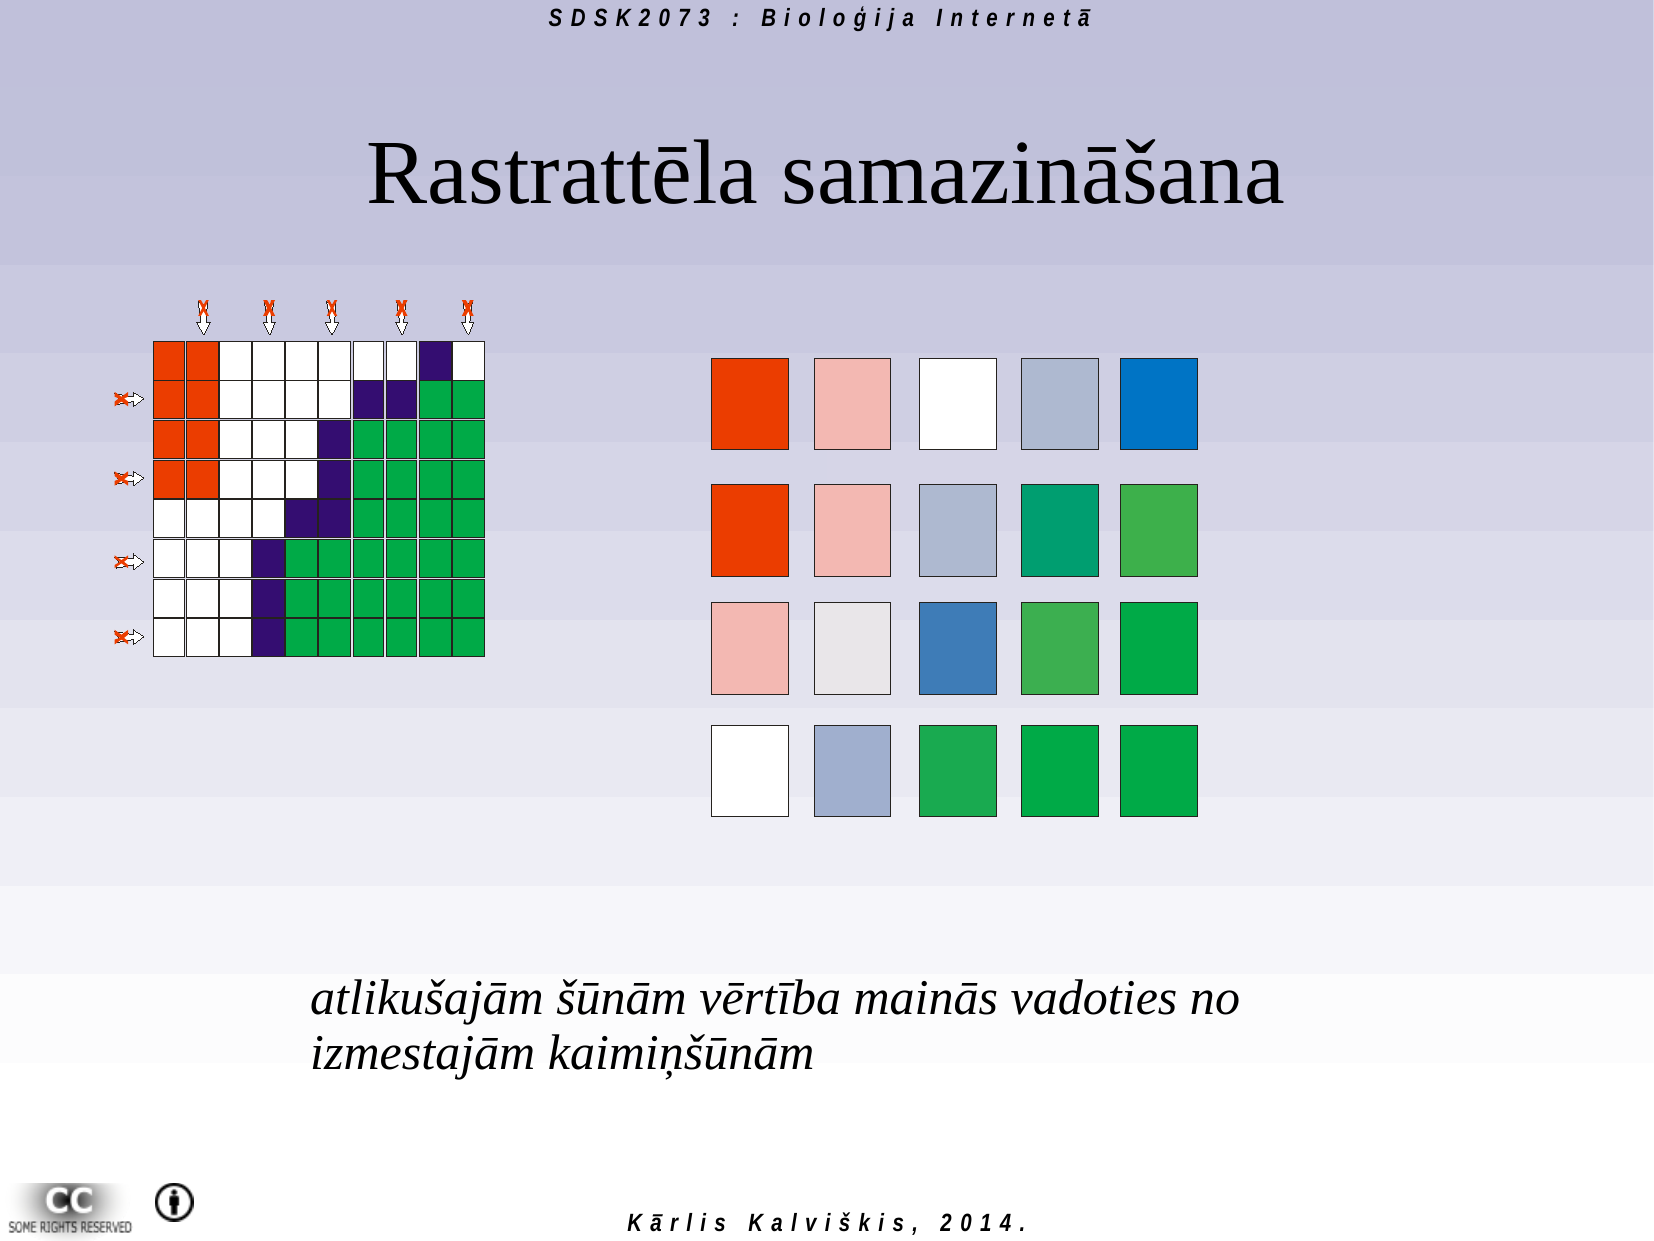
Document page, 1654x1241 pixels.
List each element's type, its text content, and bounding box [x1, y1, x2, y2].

text_box [354, 342, 383, 380]
text_box [253, 580, 284, 617]
text_box [815, 603, 890, 694]
text_box [815, 359, 890, 449]
text_box [253, 342, 284, 380]
text_box [114, 392, 144, 407]
text_box [253, 421, 284, 458]
text_box [286, 619, 317, 656]
text_box [286, 421, 317, 458]
text_box [319, 421, 350, 458]
text_box [286, 580, 317, 617]
text_box [453, 381, 484, 418]
text_box [286, 461, 317, 498]
picture [0, 0, 1654, 1241]
text_box [387, 540, 416, 577]
text_box [114, 471, 144, 486]
text_box [286, 342, 317, 380]
text_box [420, 540, 451, 577]
text_box [354, 540, 383, 577]
text_box [354, 500, 383, 537]
text_box [387, 580, 416, 617]
text_box [253, 461, 284, 498]
text_box [220, 421, 251, 458]
text_box [354, 619, 383, 656]
text_box [325, 300, 339, 335]
text_box [712, 359, 788, 449]
text_box [220, 381, 251, 418]
text_box [154, 342, 184, 380]
text_box atlikušajām šūnām vērtība mainās vadoties no izmestajām kaimiņšūnām [310, 940, 1344, 1110]
text_box [712, 485, 788, 576]
text_box [196, 300, 211, 335]
text_box [453, 619, 484, 656]
text_box [319, 381, 350, 418]
text_box [154, 461, 184, 498]
text_box [387, 500, 416, 537]
text_box [354, 461, 383, 498]
text_box [387, 421, 416, 458]
text_box [319, 619, 350, 656]
text_box [114, 629, 144, 645]
text_box [420, 461, 451, 498]
text_box [387, 381, 416, 418]
text_box [319, 461, 350, 498]
text_box [461, 300, 474, 335]
text_box [920, 485, 996, 576]
text_box [319, 580, 350, 617]
text_box [253, 500, 284, 537]
text_box [253, 619, 284, 656]
text_box [154, 421, 184, 458]
text_box [114, 553, 144, 570]
text_box [187, 461, 218, 498]
text_box [154, 540, 184, 577]
text_box [286, 500, 317, 537]
text_box [220, 461, 251, 498]
text_box [286, 540, 317, 577]
text_box [395, 300, 408, 335]
text_box [253, 381, 284, 418]
text_box [453, 500, 484, 537]
text_box [453, 342, 484, 380]
text_box [920, 726, 996, 816]
text_box [187, 580, 218, 617]
text_box [387, 461, 416, 498]
text_box [319, 342, 350, 380]
text_box [420, 381, 451, 418]
text_box [319, 500, 350, 537]
text_box [387, 619, 416, 656]
text_box [420, 421, 451, 458]
text_box [154, 381, 184, 418]
text_box [1121, 359, 1197, 449]
text_box [453, 421, 484, 458]
text_box [1022, 359, 1098, 449]
text_box [420, 500, 451, 537]
text_box [815, 485, 890, 576]
text_box [354, 421, 383, 458]
text_box [420, 342, 451, 380]
text_box [453, 580, 484, 617]
text_box [453, 461, 484, 498]
text_box [920, 359, 996, 449]
text_box [1022, 603, 1098, 694]
text_box [387, 342, 416, 380]
text_box [220, 619, 251, 656]
text_box [1022, 726, 1098, 816]
text_box [354, 381, 383, 418]
text_box [154, 619, 184, 656]
text_box [1022, 485, 1098, 576]
text_box [420, 619, 451, 656]
text_box [154, 500, 184, 537]
text_box [319, 540, 350, 577]
text_box [187, 381, 218, 418]
text_box [815, 726, 890, 816]
text_box [220, 500, 251, 537]
text_box [187, 421, 218, 458]
text_box [187, 619, 218, 656]
text_box [286, 381, 317, 418]
text_box [354, 580, 383, 617]
text_box [1121, 726, 1197, 816]
text_box [712, 726, 788, 816]
text_box [453, 540, 484, 577]
text_box [220, 342, 251, 380]
text_box [220, 540, 251, 577]
text_box [420, 580, 451, 617]
title Rastrattēla samazināšana [29, 49, 1625, 296]
text_box [253, 540, 284, 577]
text_box [712, 603, 788, 694]
text_box [154, 580, 184, 617]
text_box [1121, 603, 1197, 694]
text_box [920, 603, 996, 694]
text_box [1121, 485, 1197, 576]
text_box [220, 580, 251, 617]
text_box [187, 500, 218, 537]
text_box [187, 342, 218, 380]
text_box [187, 540, 218, 577]
text_box [263, 300, 276, 335]
